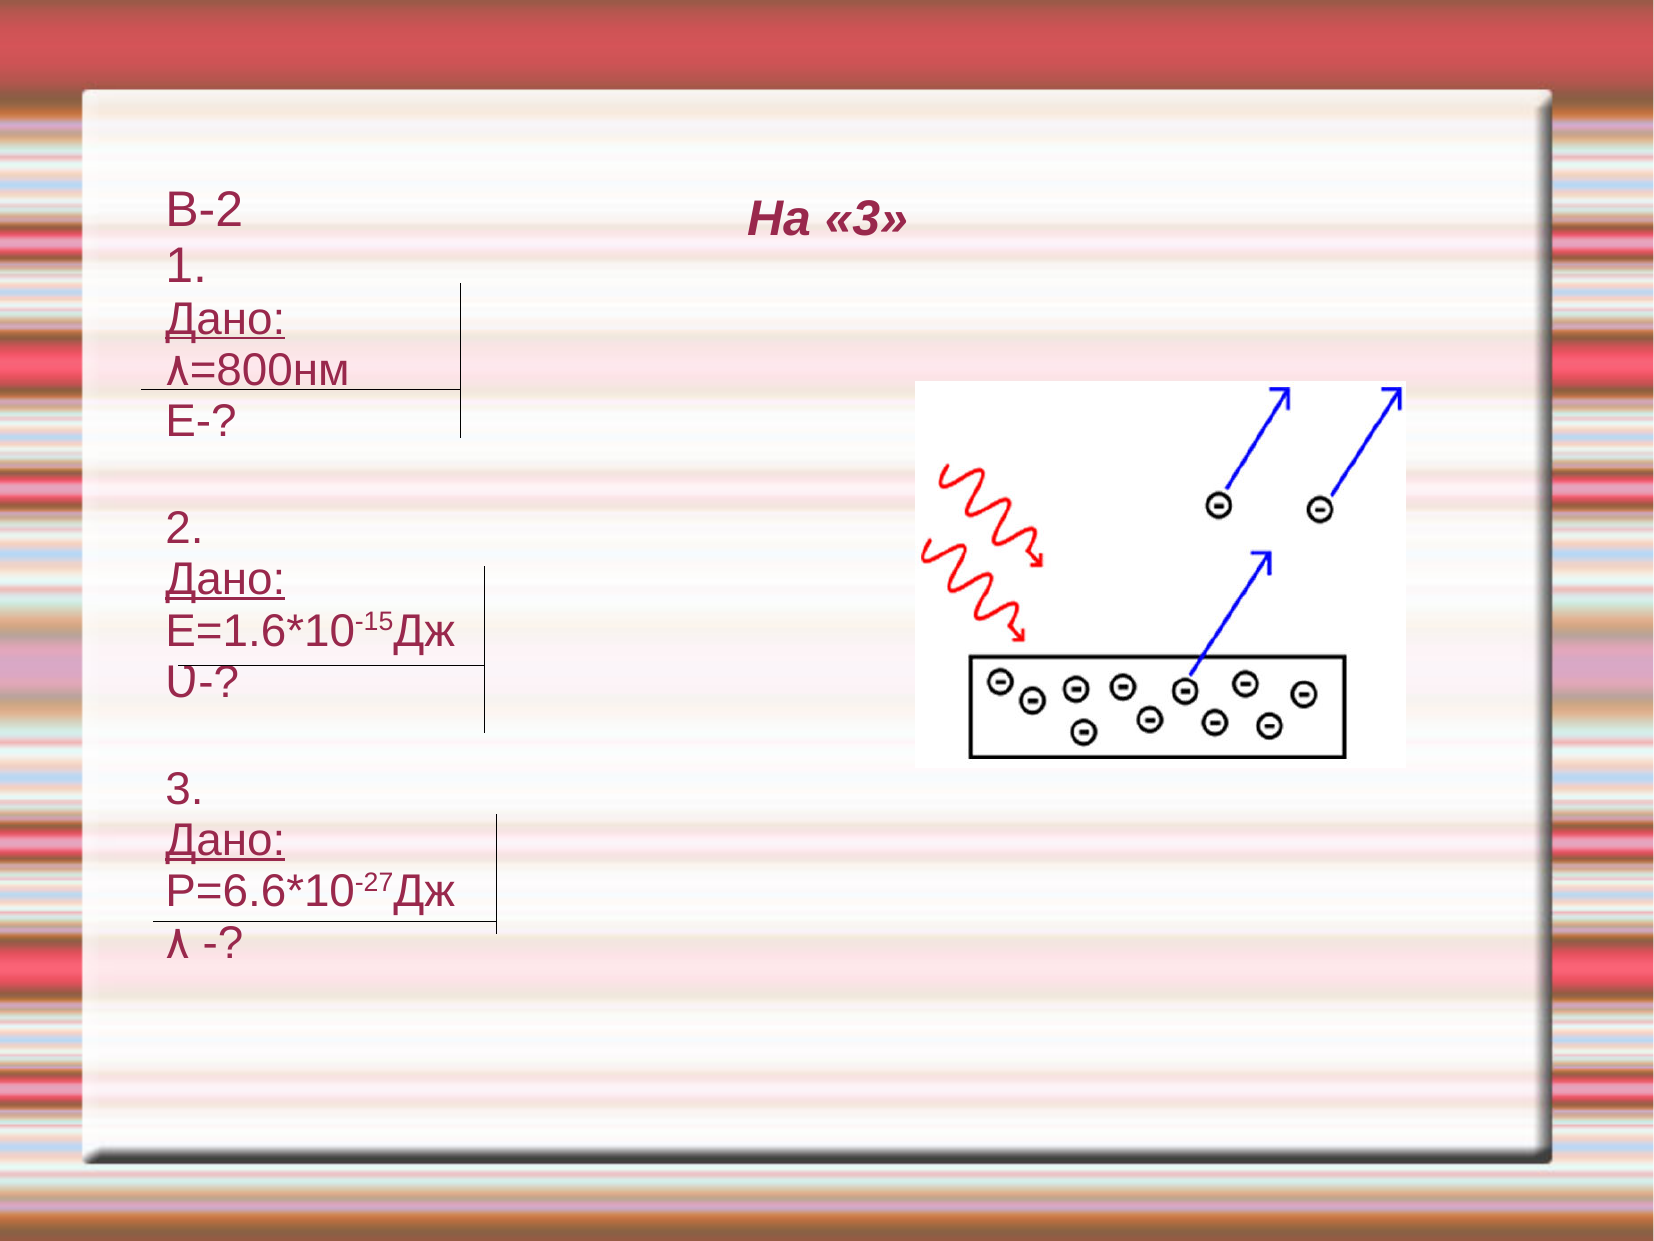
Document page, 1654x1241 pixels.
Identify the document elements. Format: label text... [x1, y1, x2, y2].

picture [0, 0, 1654, 1241]
subtitle В-2 1. Дано: ٨=800нм Е-? 2. Дано: Е=1.6*10-15Дж Ʋ-? 3. Дано: Р=6.6*10-27Дж ٨ -? [165, 180, 1489, 969]
title На «3» [121, 114, 1534, 322]
